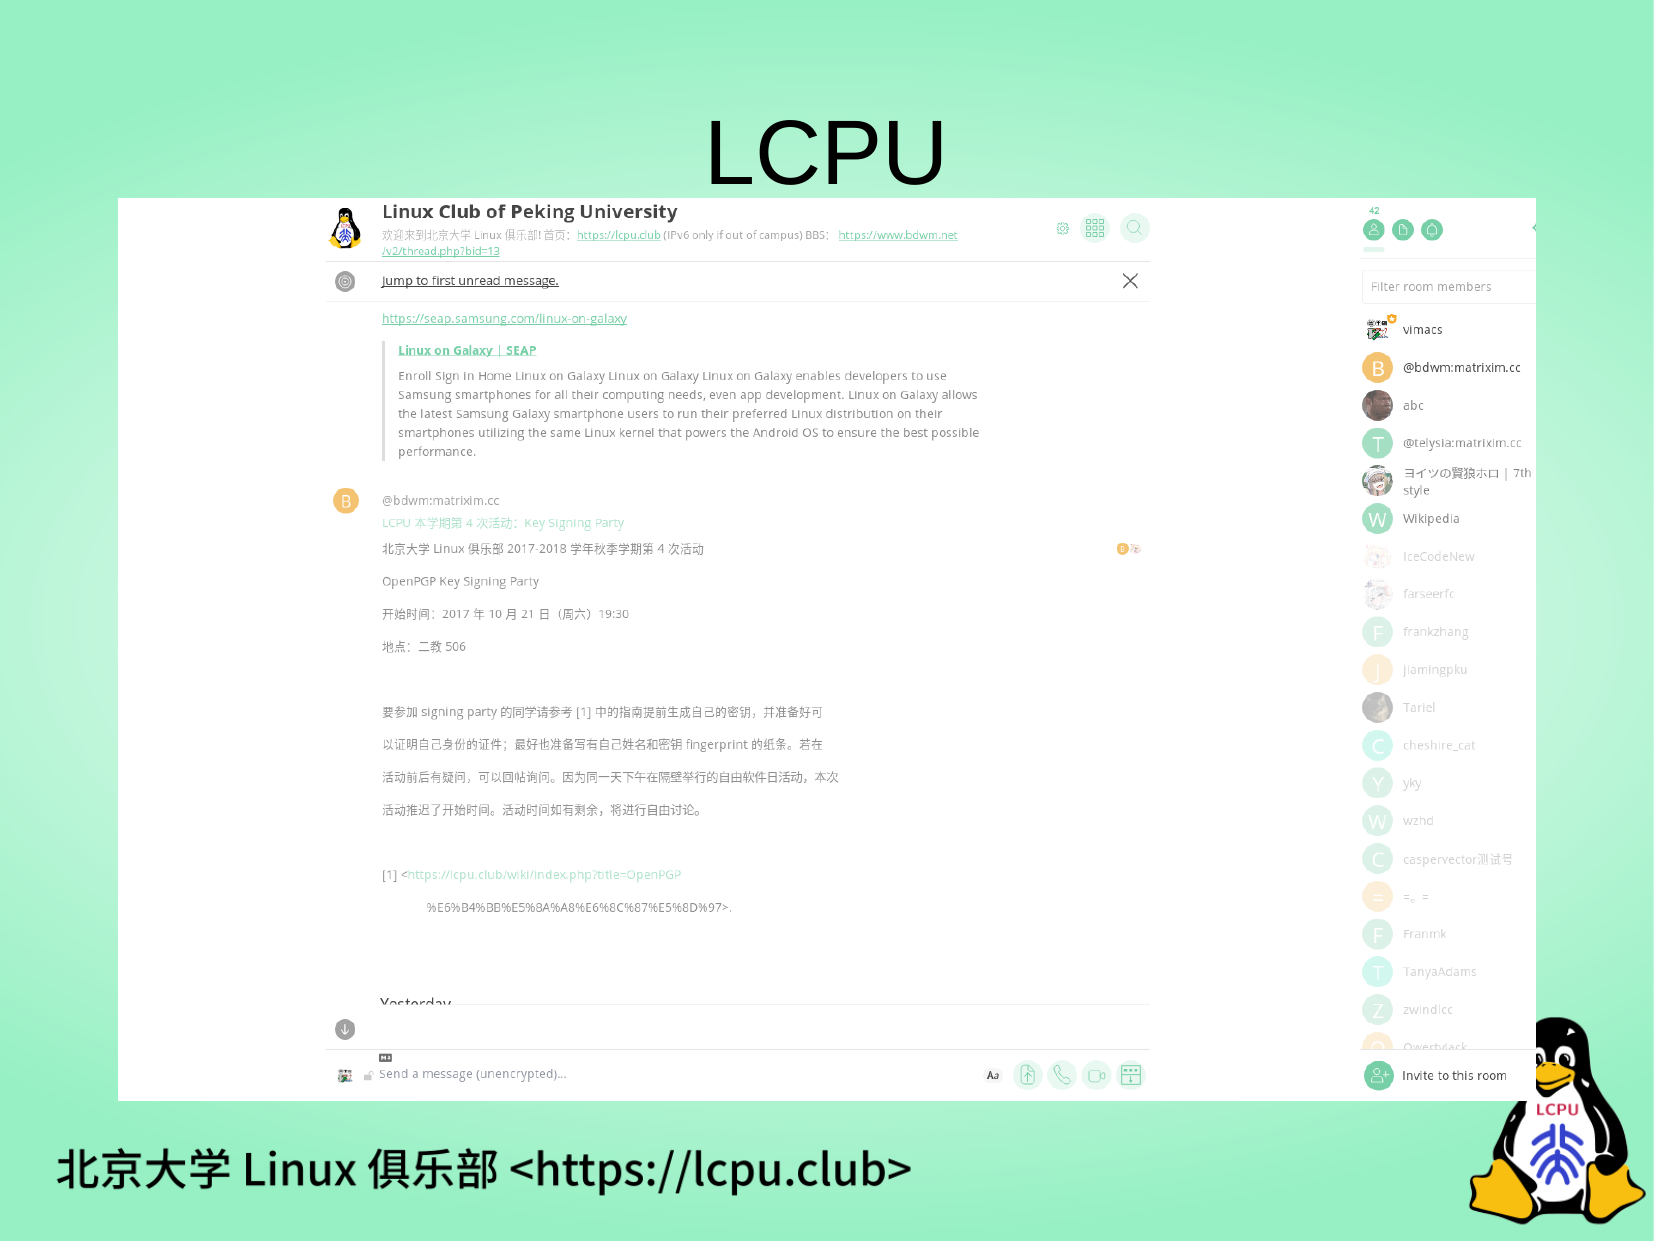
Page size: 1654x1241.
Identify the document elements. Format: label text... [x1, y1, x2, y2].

picture [0, 0, 1654, 1241]
title LCPU [82, 49, 1571, 257]
